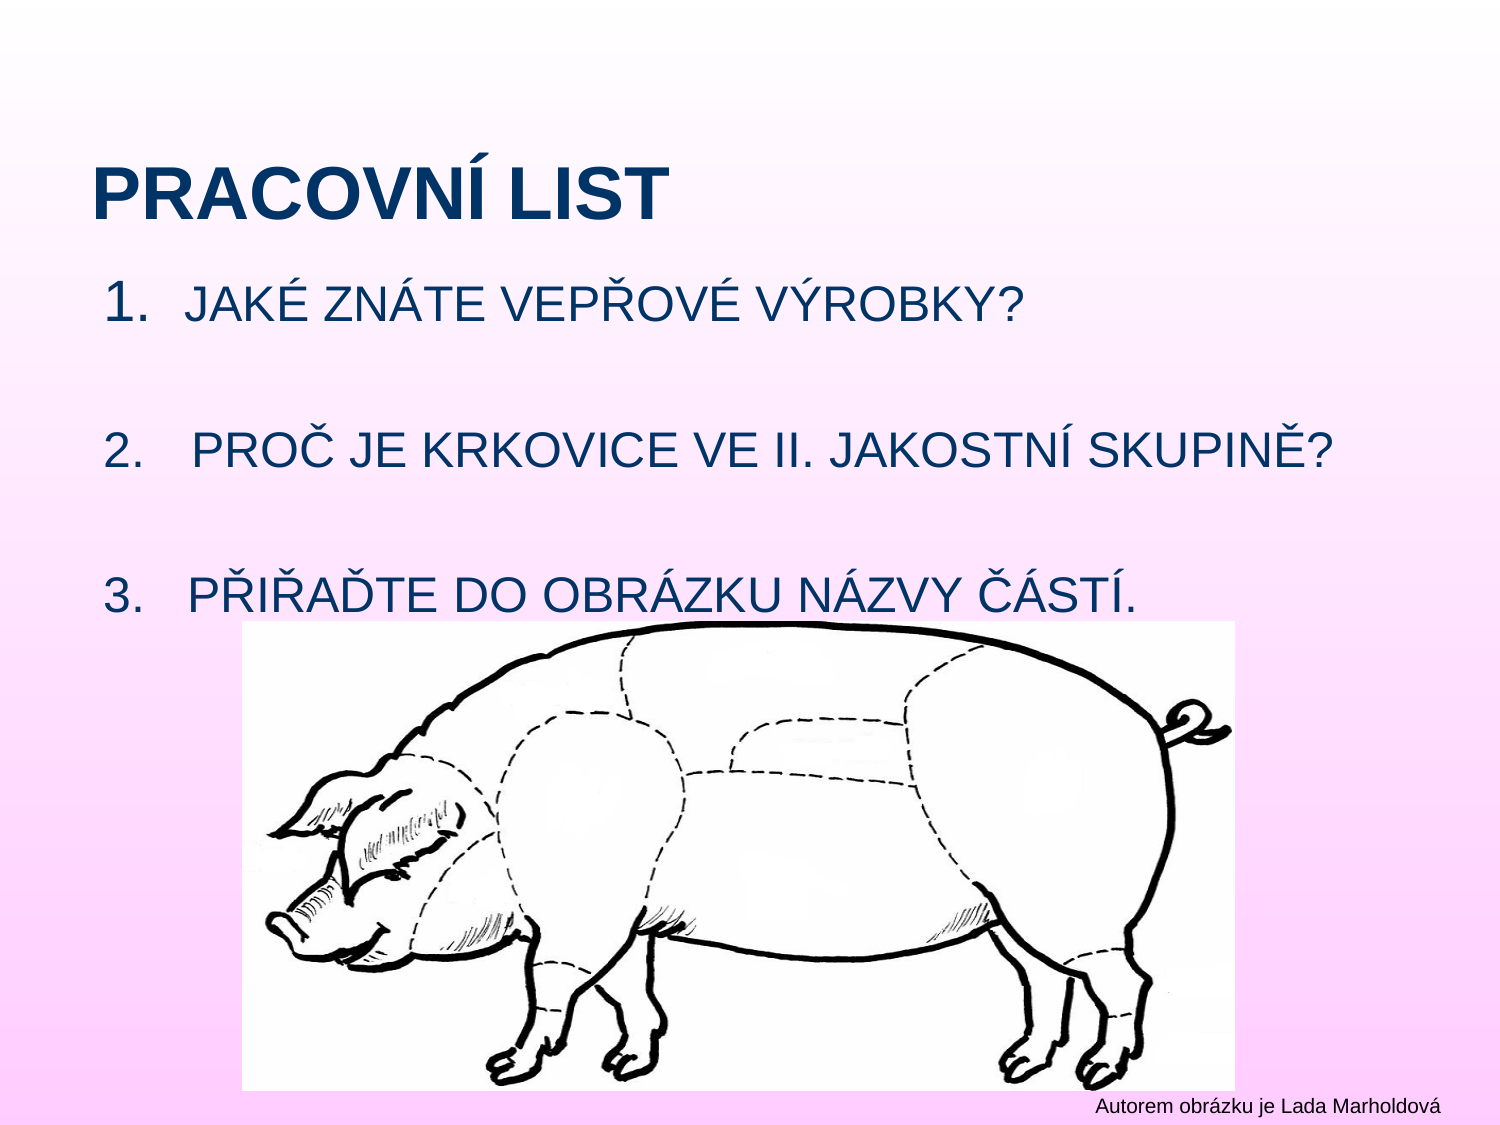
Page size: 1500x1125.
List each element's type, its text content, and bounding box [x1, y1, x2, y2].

list 1. JAKÉ ZNÁTE VEPŘOVÉ VÝROBKY? 2. PROČ JE KRKOVICE VE II. JAKOSTNÍ SKUPINĚ? 3. PŘIŘAĎTE DO OBRÁZKU NÁZVY ČÁSTÍ. [88, 255, 1351, 976]
picture [242, 621, 1235, 1091]
text_box Autorem obrázku je Lada Marholdová [1080, 1087, 1500, 1125]
text_box PRACOVNÍ LIST [76, 137, 715, 243]
